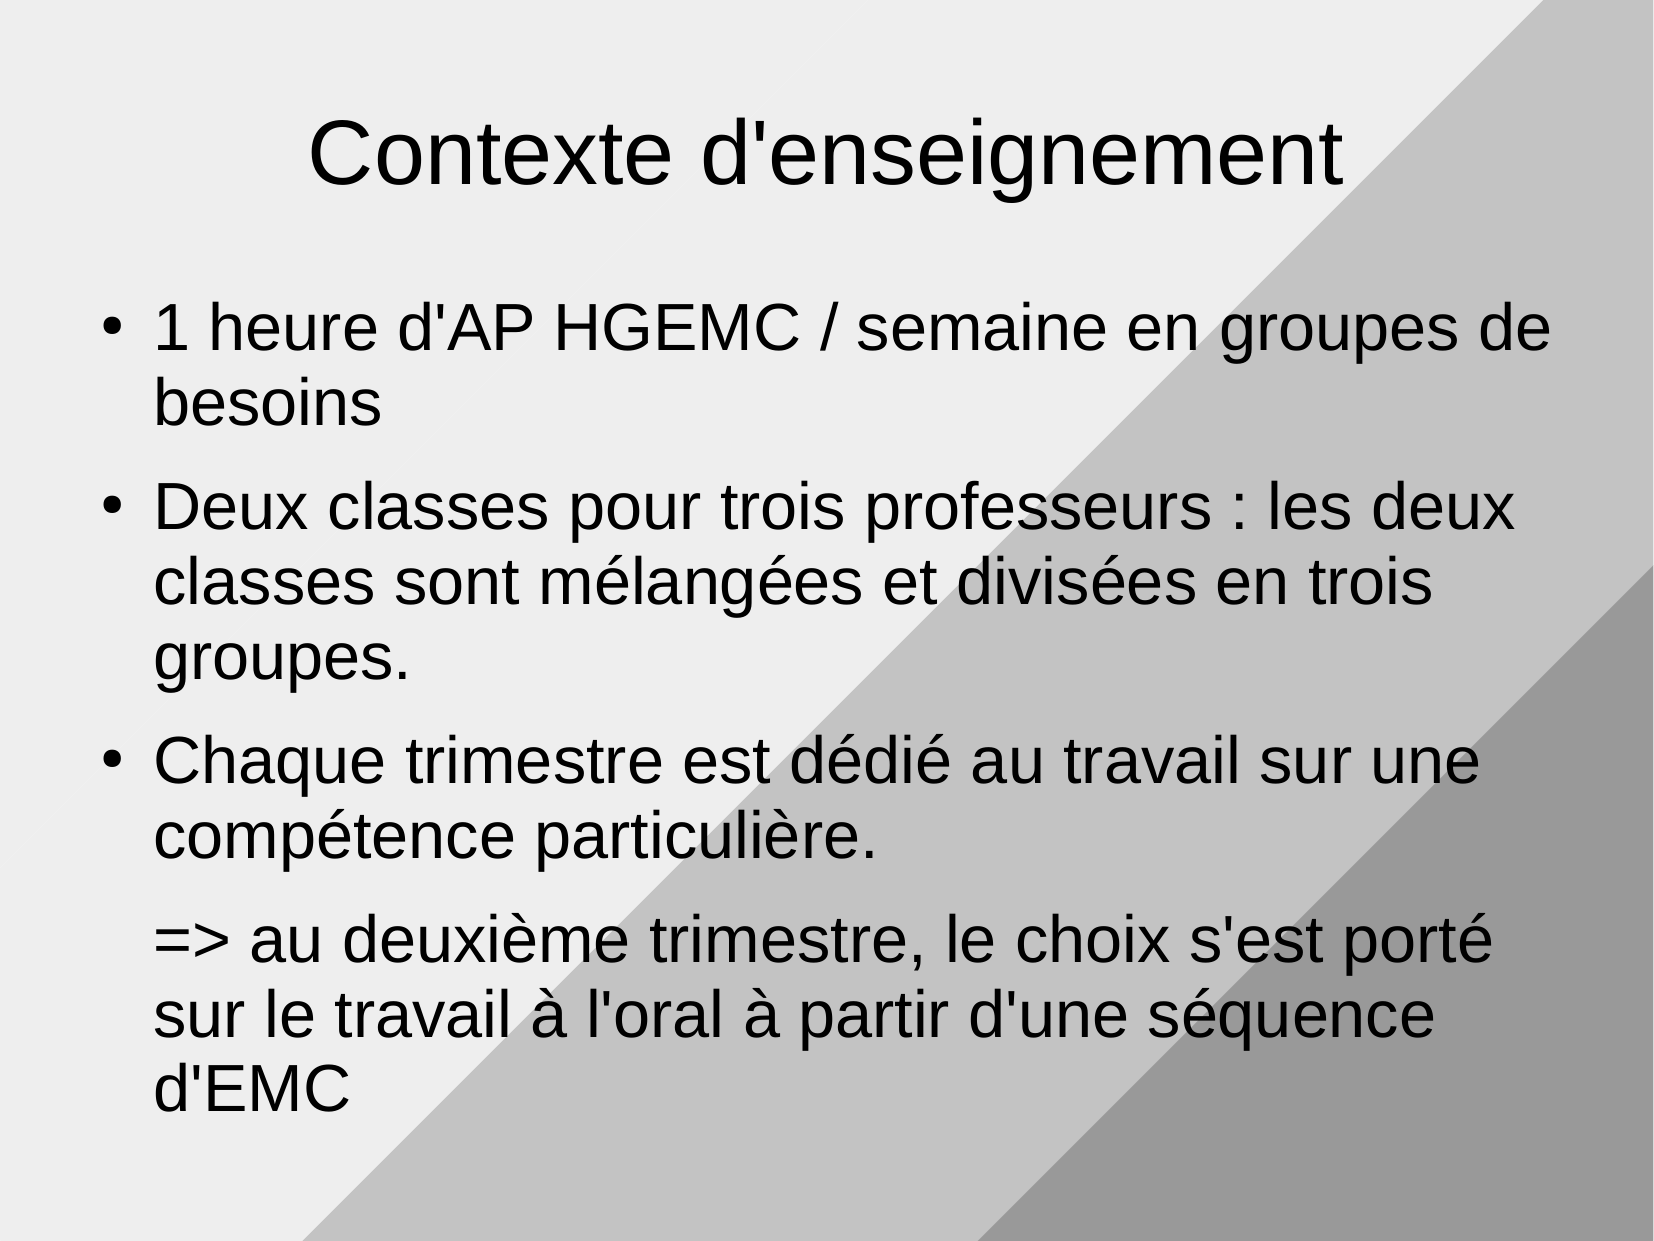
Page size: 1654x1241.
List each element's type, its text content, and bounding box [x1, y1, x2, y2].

title Contexte d'enseignement [82, 49, 1571, 257]
list 1 heure d'AP HGEMC / semaine en groupes de besoins Deux classes pour trois professeurs : les deux classes sont mélangées et divisées en trois groupes. Chaque trimestre est dédié au travail sur une compétence particulière. => au deuxième trimestre, le choix s'est porté sur le travail à l'oral à partir d'une séquence d'EMC [82, 290, 1571, 1127]
